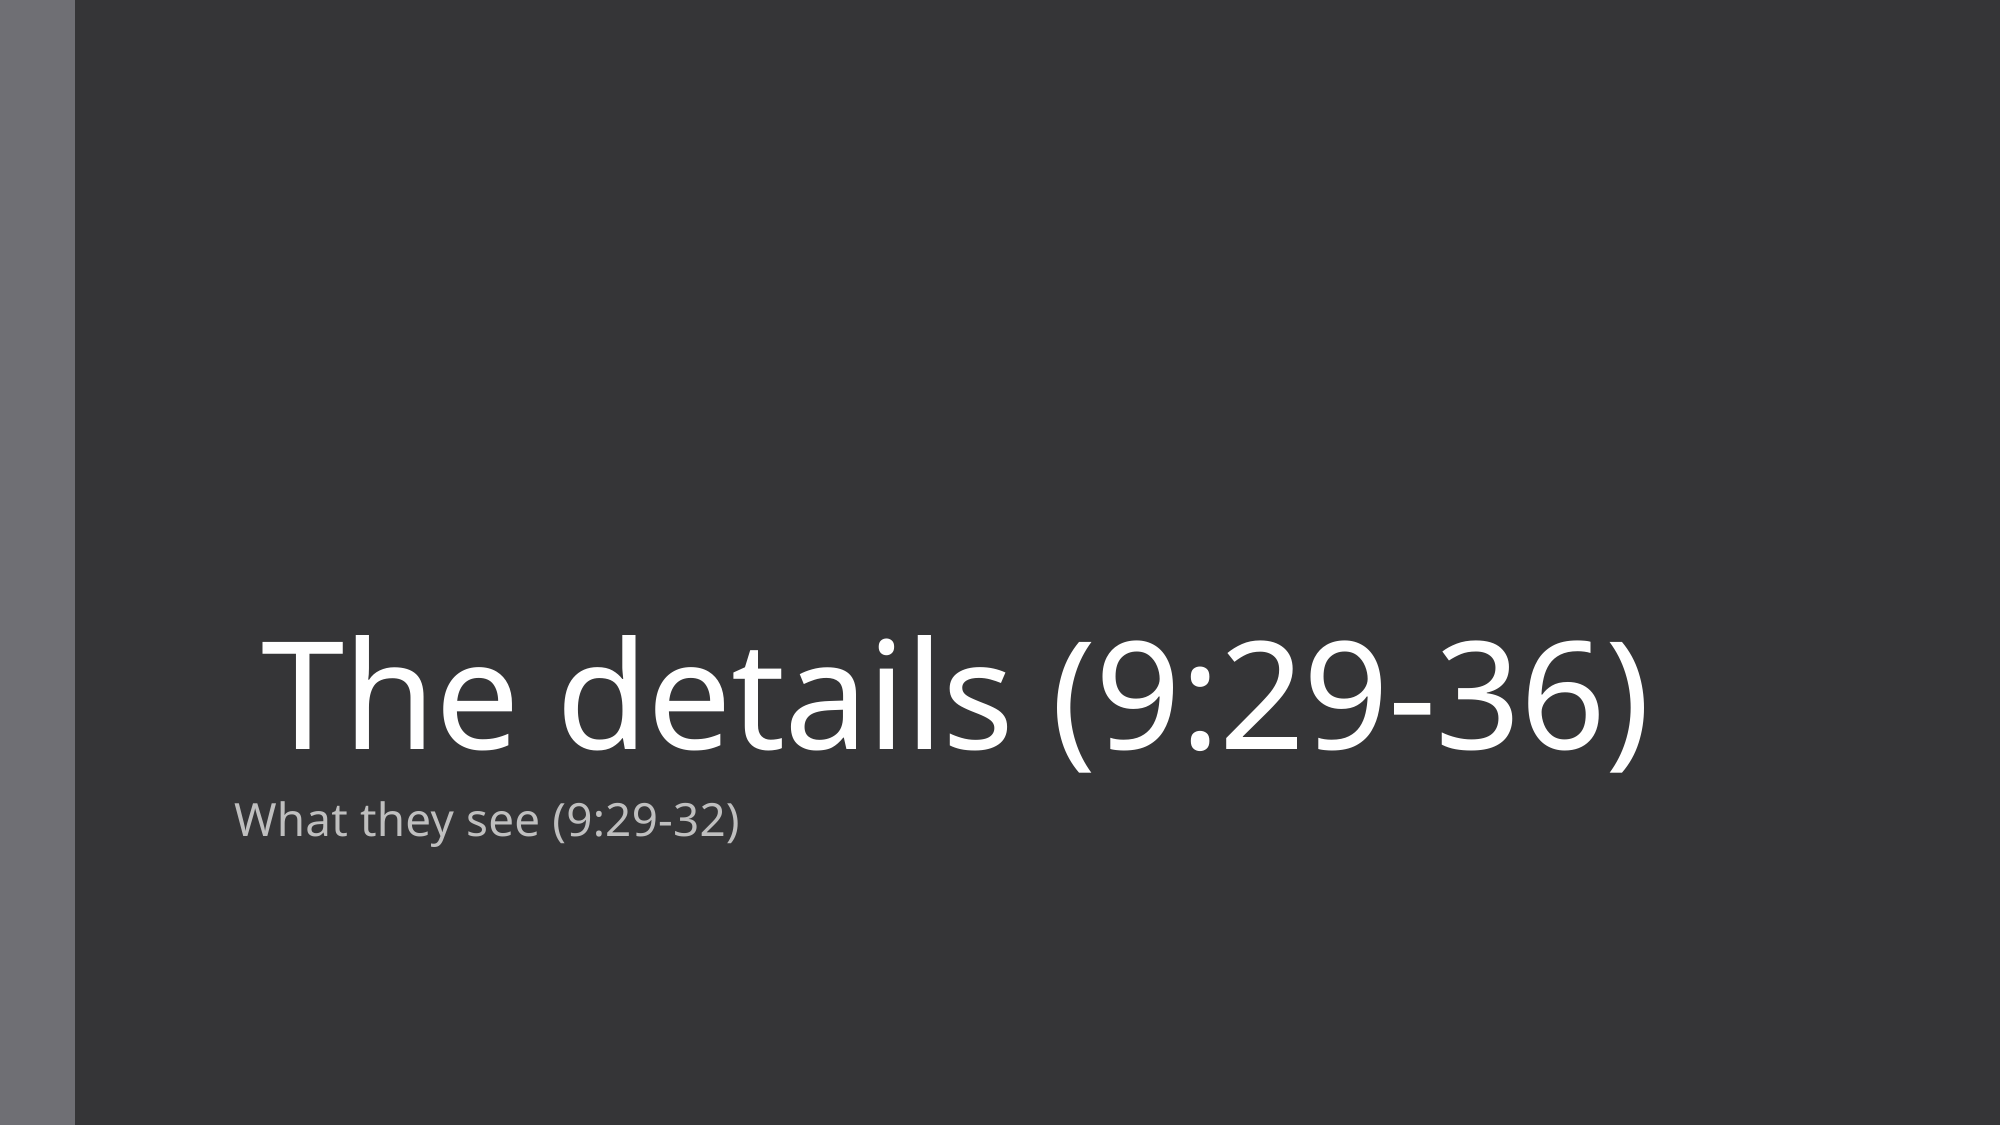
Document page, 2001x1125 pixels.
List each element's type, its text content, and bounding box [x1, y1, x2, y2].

title The details (9:29-36) [206, 124, 1752, 787]
subtitle What they see (9:29-32) [206, 787, 1752, 1066]
